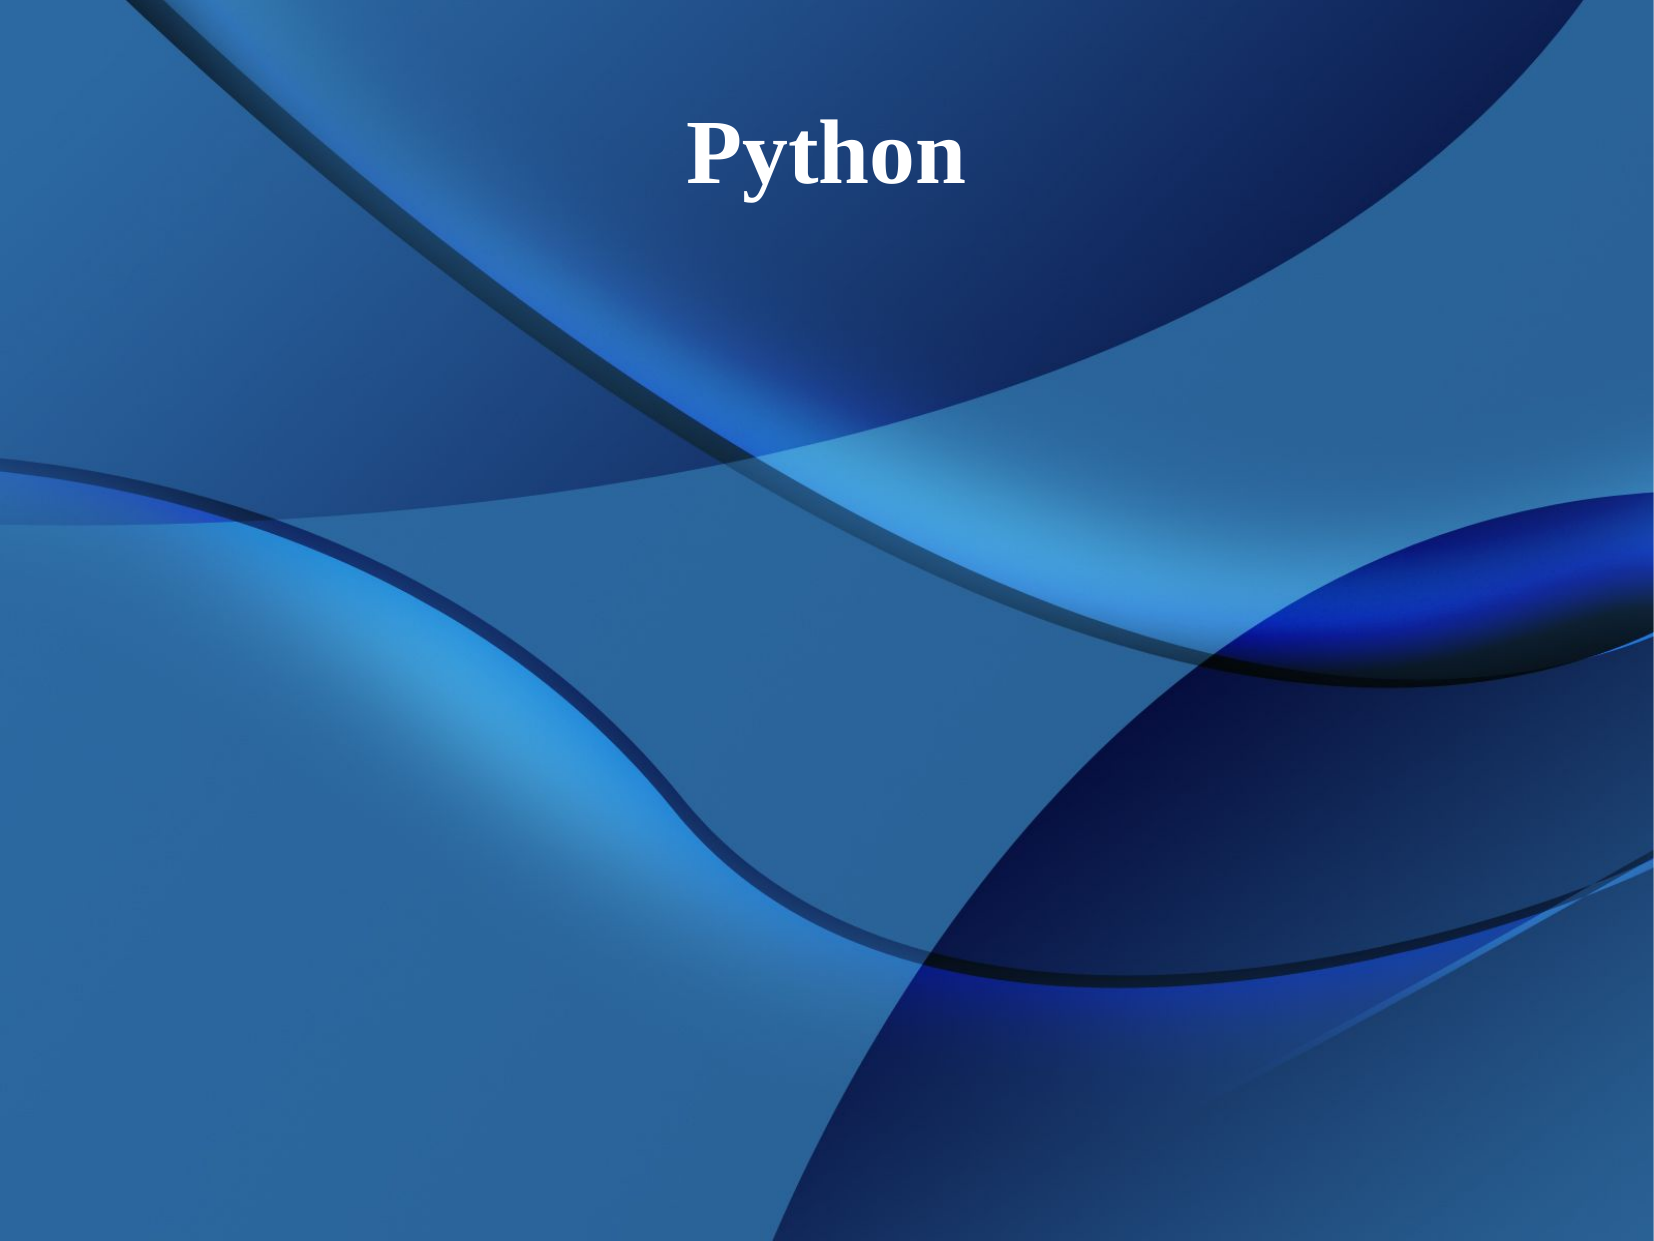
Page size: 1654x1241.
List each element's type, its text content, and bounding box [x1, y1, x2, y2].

list [82, 290, 827, 1094]
picture [0, 0, 1654, 1241]
title Python [82, 49, 1571, 257]
